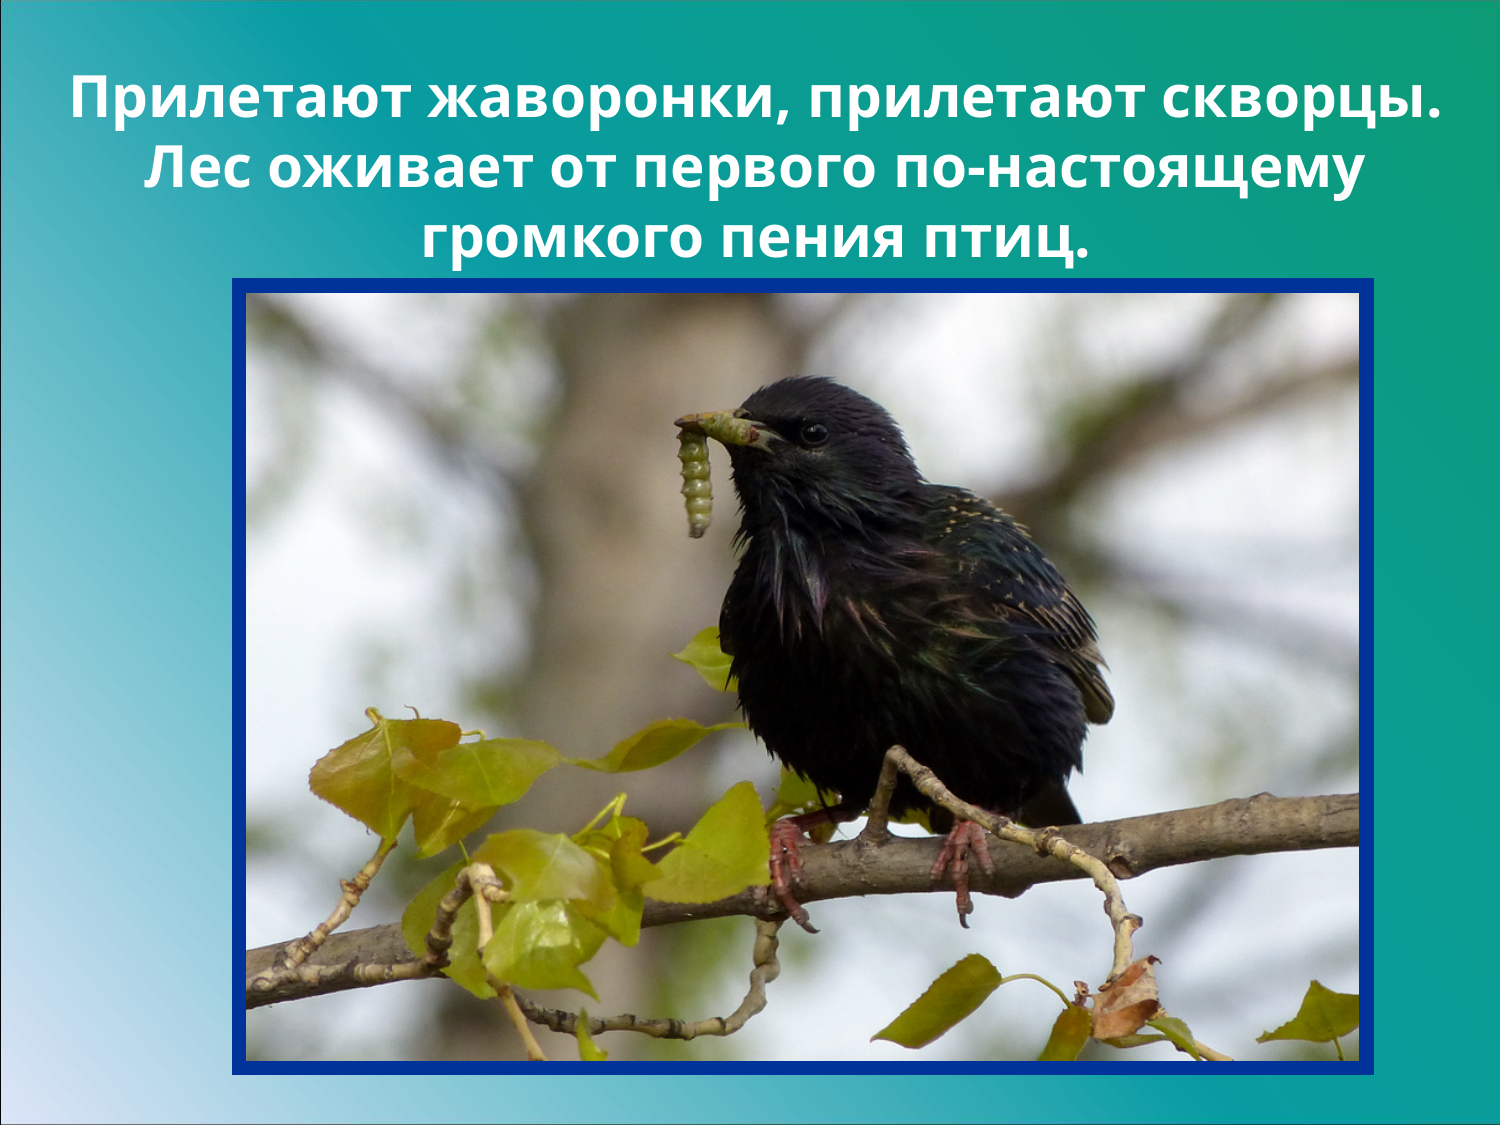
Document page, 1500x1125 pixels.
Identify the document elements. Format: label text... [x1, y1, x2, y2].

title Прилетают жаворонки, прилетают скворцы. Лес оживает от первого по-настоящему громкого пения птиц. [46, 35, 1465, 270]
picture [246, 292, 1360, 1061]
